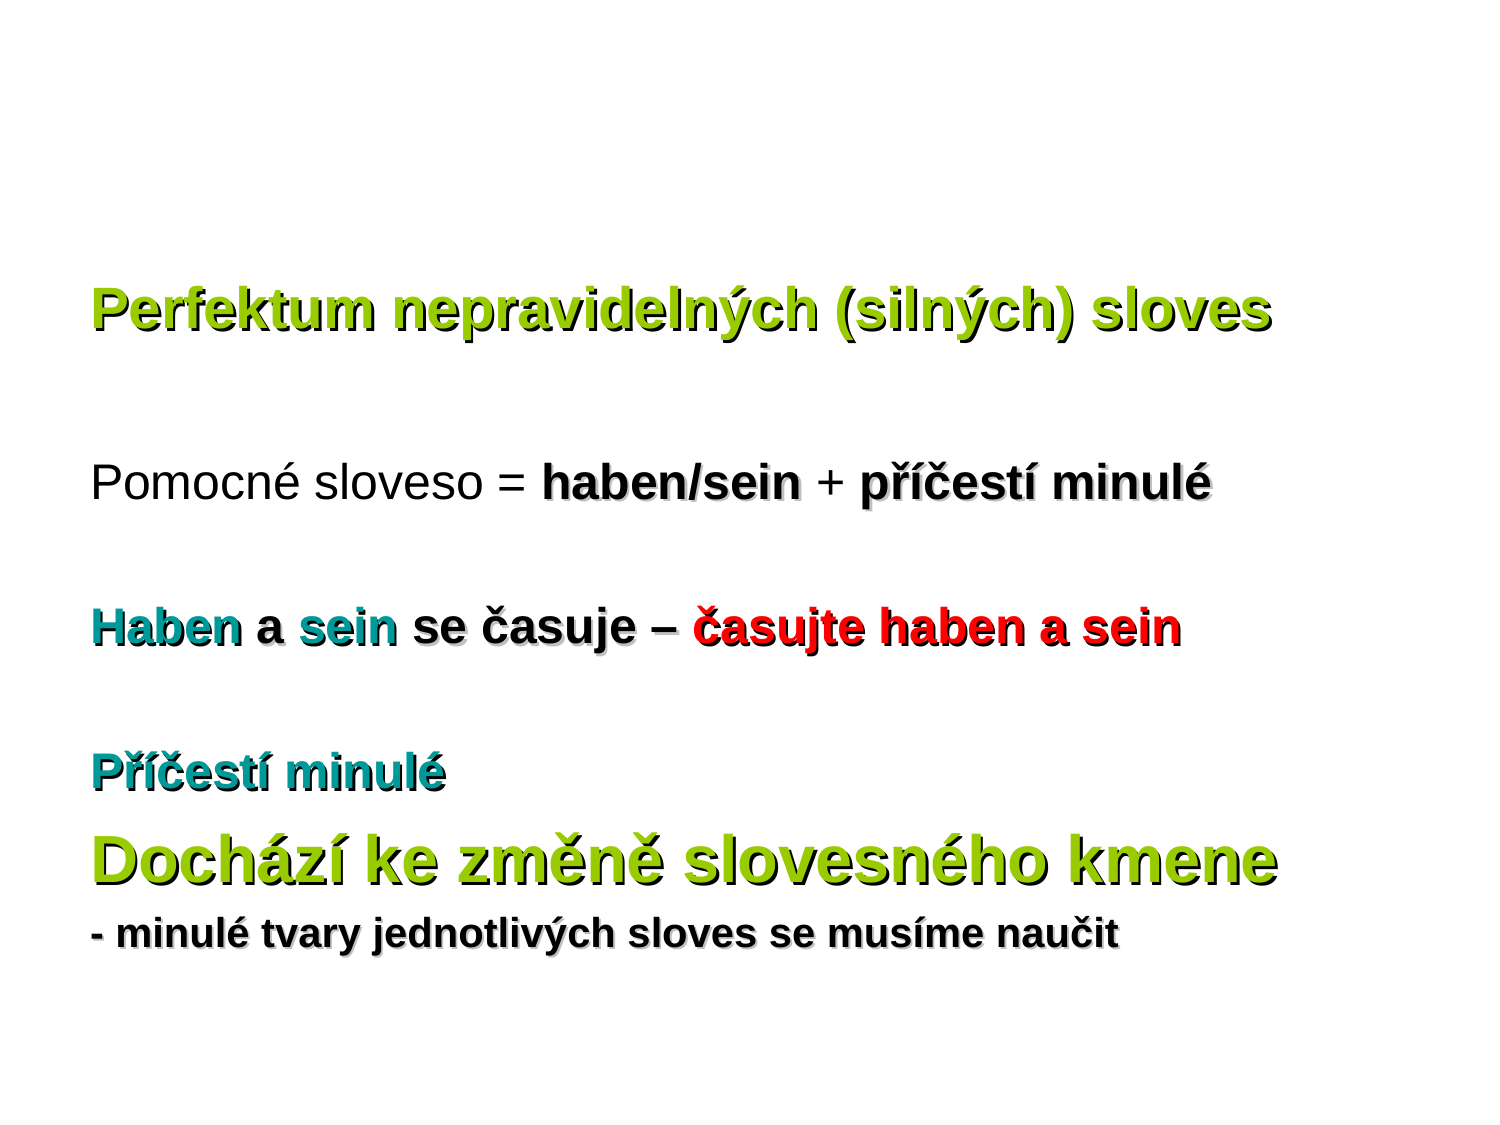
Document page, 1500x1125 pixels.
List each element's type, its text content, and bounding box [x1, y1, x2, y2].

list Perfektum nepravidelných (silných) sloves Pomocné sloveso = haben/sein + příčestí minulé Haben a sein se časuje – časujte haben a sein Příčestí minulé Dochází ke změně slovesného kmene - minulé tvary jednotlivých sloves se musíme naučit [75, 262, 1426, 1006]
